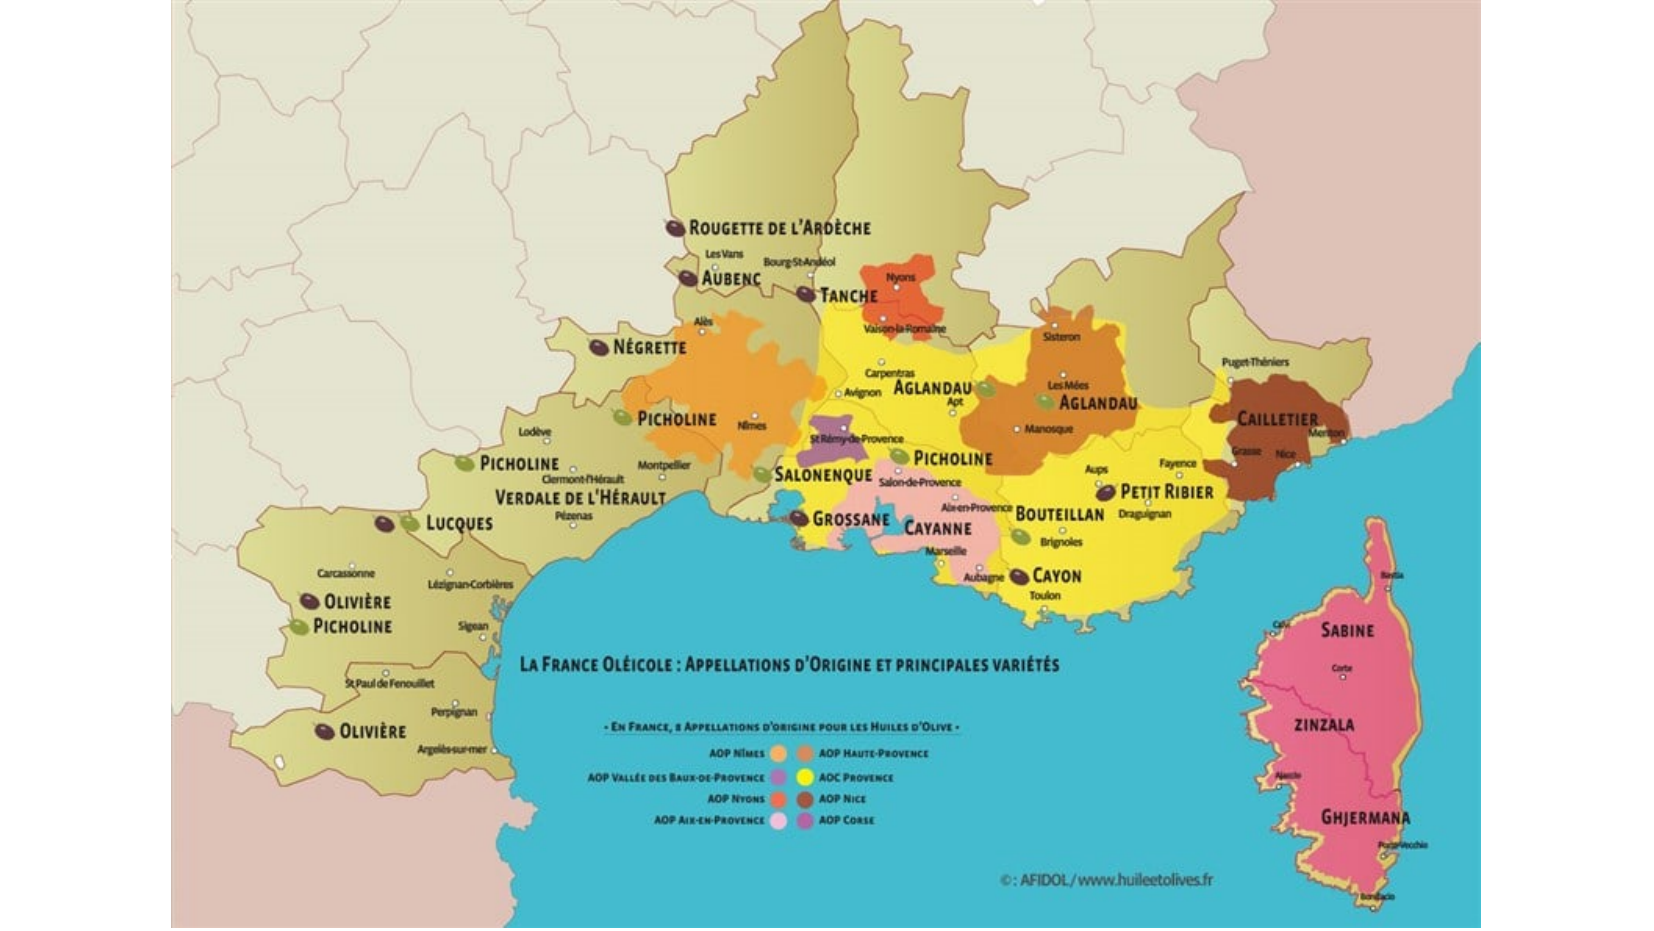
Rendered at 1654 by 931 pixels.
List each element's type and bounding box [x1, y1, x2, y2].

picture [171, 0, 1481, 928]
